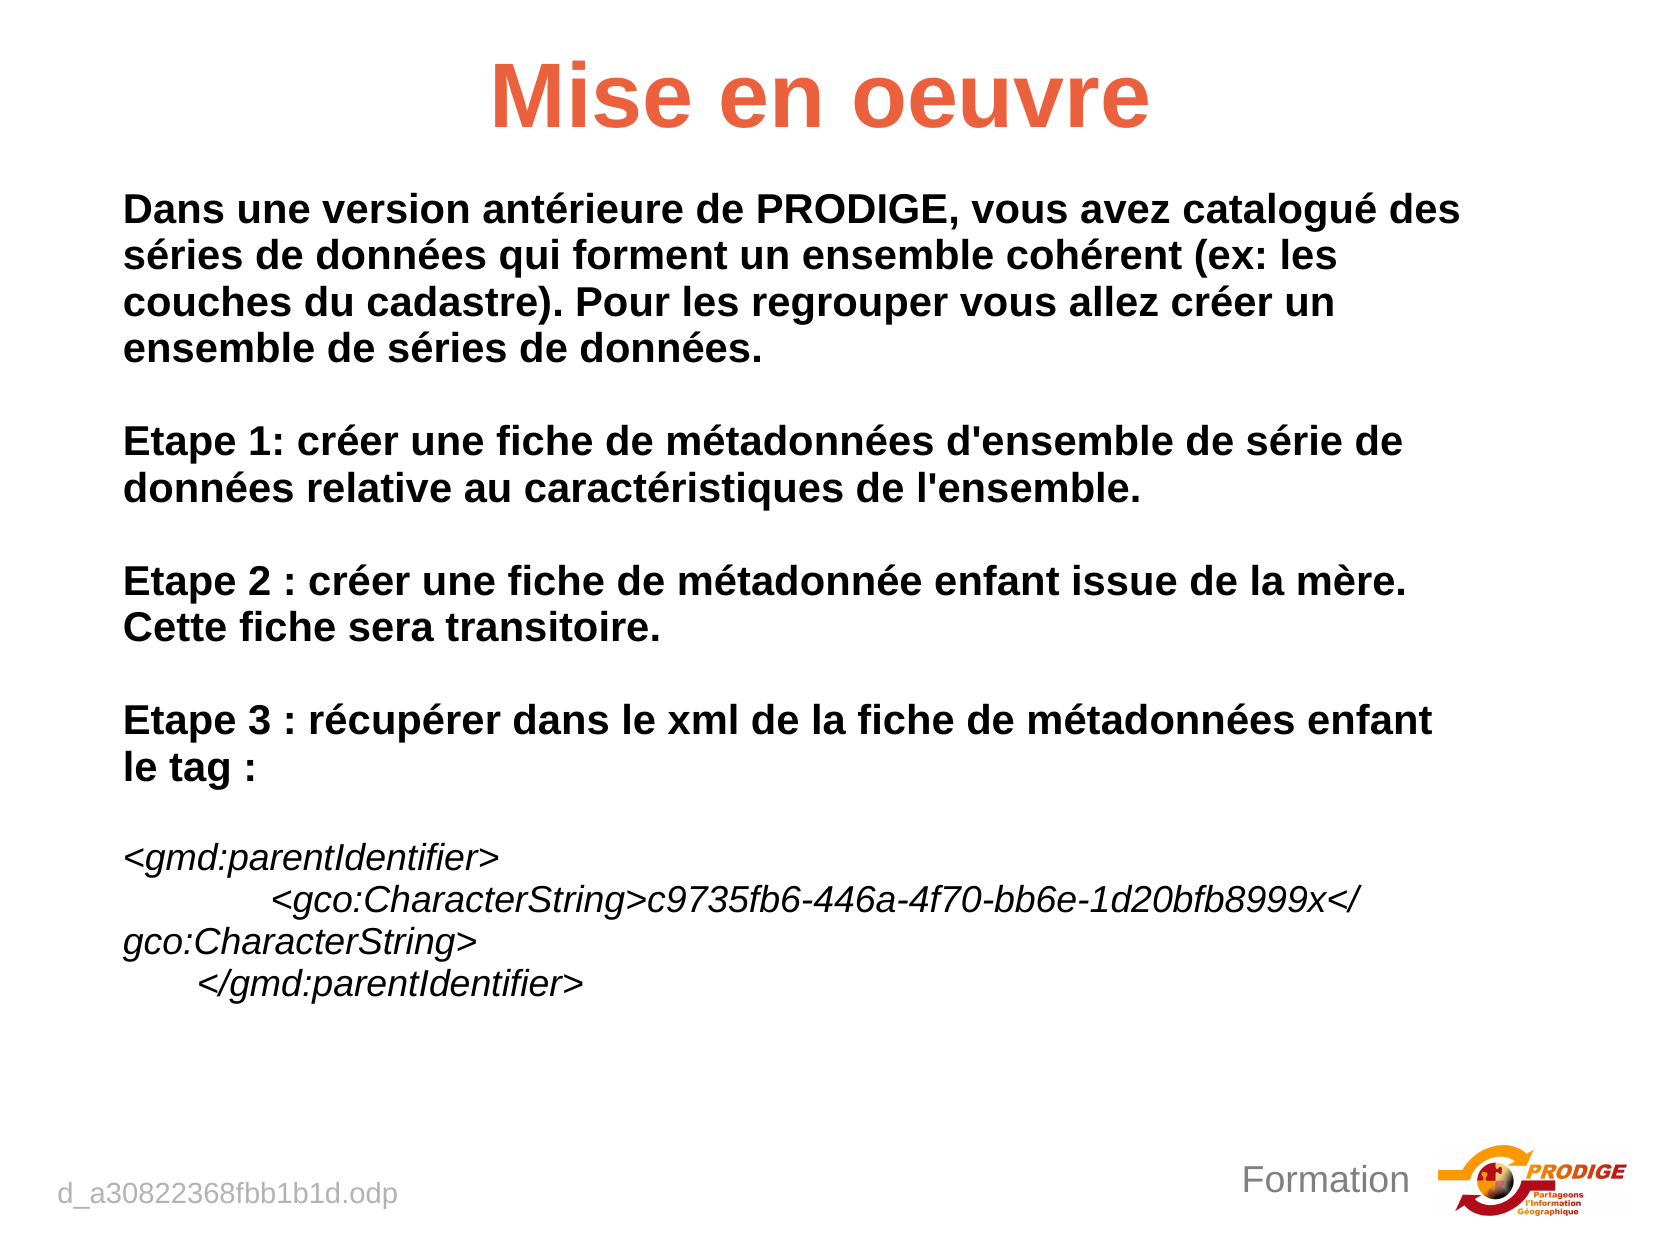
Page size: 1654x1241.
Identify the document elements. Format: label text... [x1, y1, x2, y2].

picture [1438, 1145, 1627, 1216]
title Mise en oeuvre [77, 0, 1566, 193]
text_box Dans une version antérieure de PRODIGE, vous avez catalogué des séries de données qui forment un ensemble cohérent (ex: les couches du cadastre). Pour les regrouper vous allez créer un ensemble de séries de données. Etape 1: créer une fiche de métadonnées d'ensemble de série de données relative au caractéristiques de l'ensemble. Etape 2 : créer une fiche de métadonnée enfant issue de la mère. Cette fiche sera transitoire. Etape 3 : récupérer dans le xml de la fiche de métadonnées enfant le tag : <gmd:parentIdentifier> <gco:CharacterString>c9735fb6-446a-4f70-bb6e-1d20bfb8999x</gco:CharacterString> </gmd:parentIdentifier> [108, 178, 1482, 1067]
